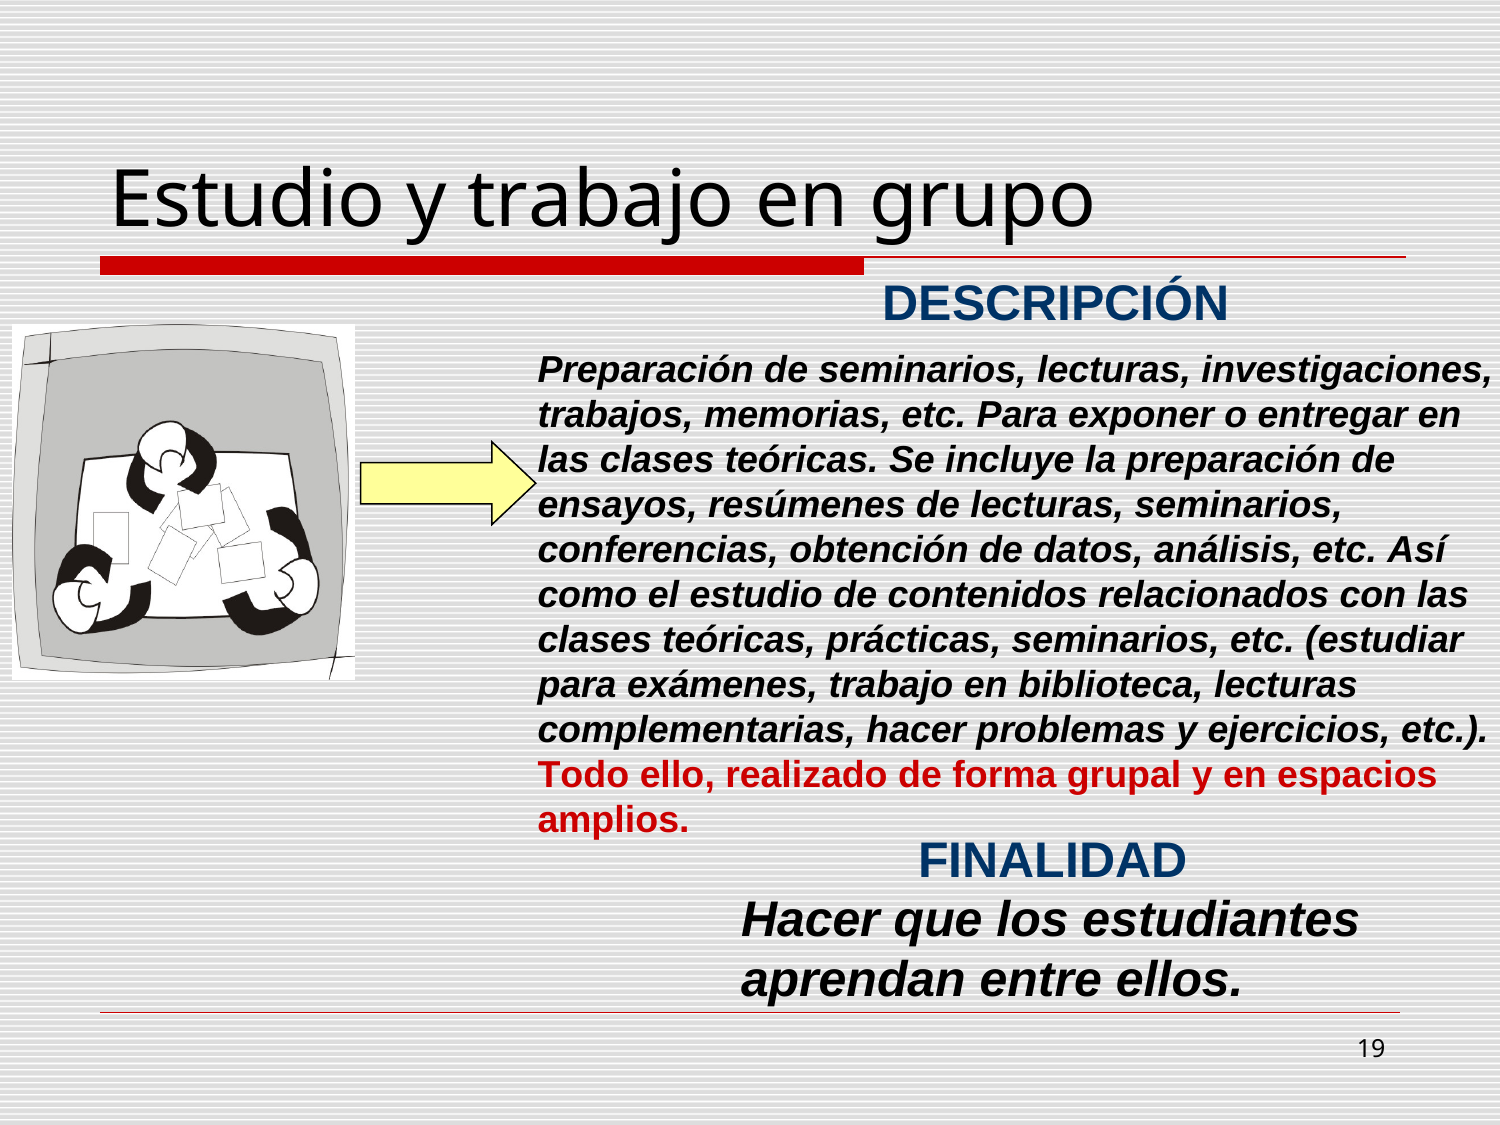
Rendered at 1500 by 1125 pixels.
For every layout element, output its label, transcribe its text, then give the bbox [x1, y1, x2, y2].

text_box FINALIDAD [903, 819, 1282, 878]
text_box Hacer que los estudiantes aprendan entre ellos. [726, 878, 1495, 1015]
text_box Preparación de seminarios, lecturas, investigaciones, trabajos, memorias, etc. Para exponer o entregar en las clases teóricas. Se incluye la preparación de ensayos, resúmenes de lecturas, seminarios, conferencias, obtención de datos, análisis, etc. Así como el estudio de contenidos relacionados con las clases teóricas, prácticas, seminarios, etc. (estudiar para exámenes, trabajo en biblioteca, lecturas complementarias, hacer problemas y ejercicios, etc.). Todo ello, realizado de forma grupal y en espacios amplios. [537, 344, 1500, 840]
title Estudio y trabajo en grupo [94, 49, 1407, 250]
picture [0, 0, 1500, 1125]
text_box <número> [1074, 1024, 1401, 1103]
text_box [360, 441, 536, 525]
text_box DESCRIPCIÓN [868, 262, 1247, 338]
